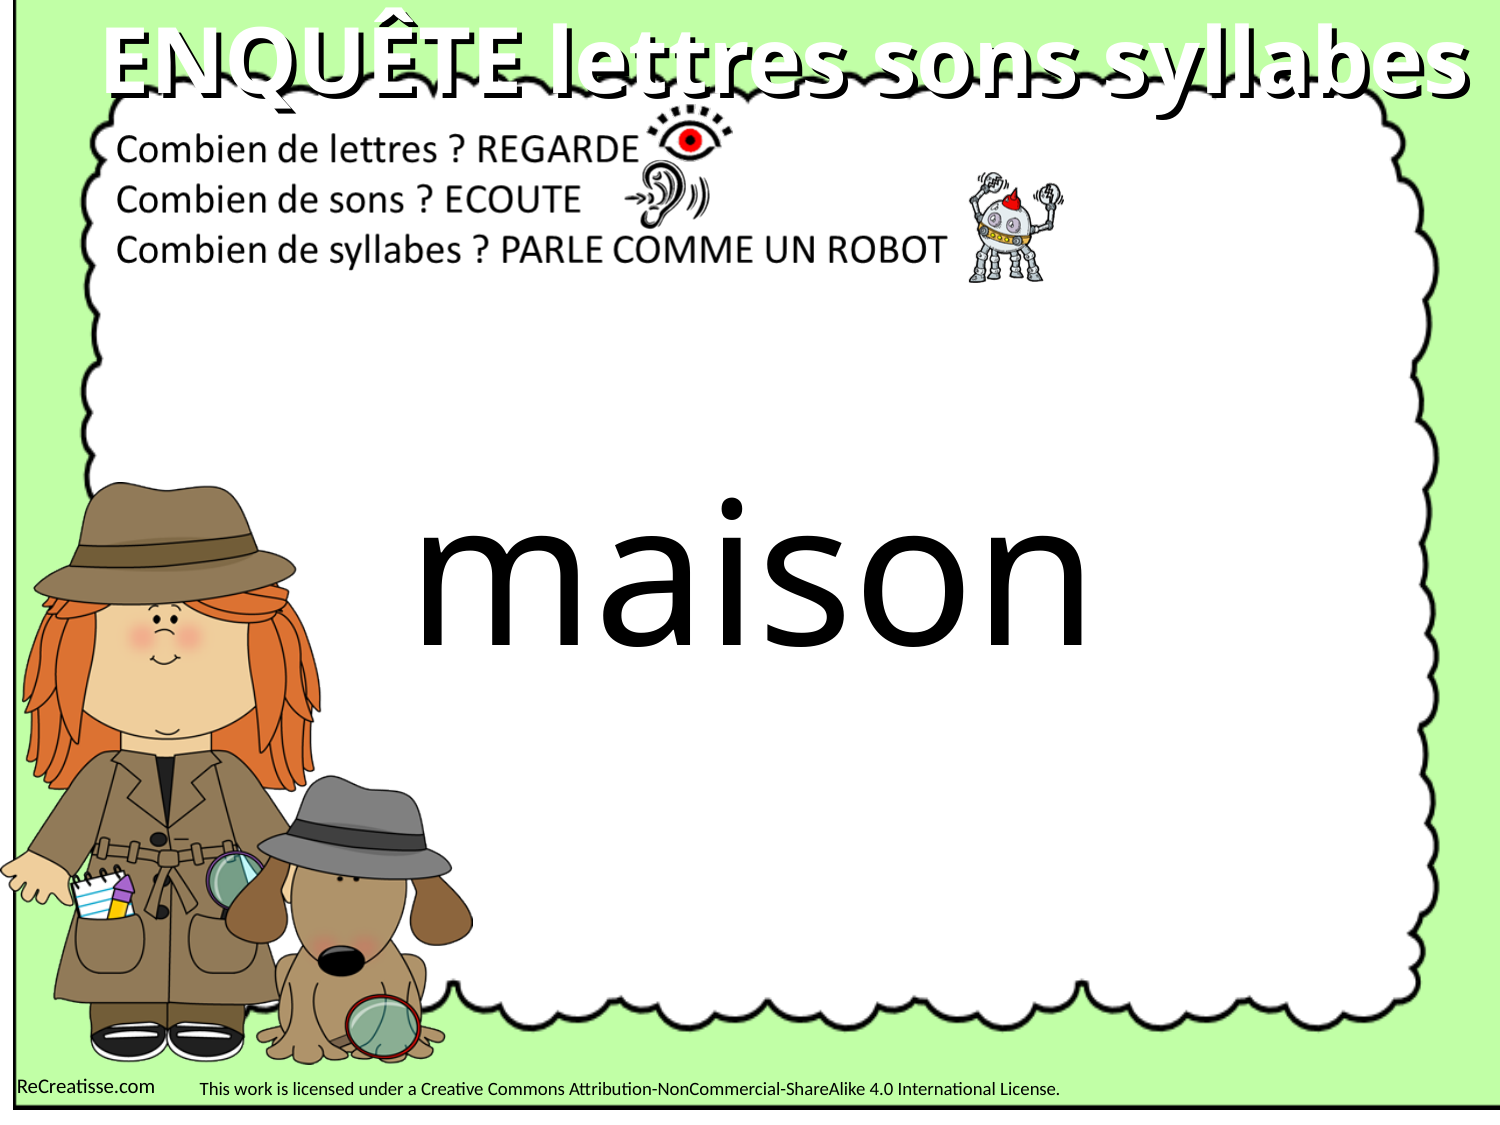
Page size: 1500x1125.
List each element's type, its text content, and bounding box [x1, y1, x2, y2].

text_box This work is licensed under a Creative Commons Attribution-NonCommercial-ShareAlike 4.0 International License. [185, 1069, 1182, 1107]
text_box maison [392, 438, 1114, 693]
text_box ReCreatisse.com [2, 1065, 170, 1105]
text_box ENQUÊTE lettres sons syllabes [84, 0, 1486, 120]
picture [0, 0, 1500, 1110]
